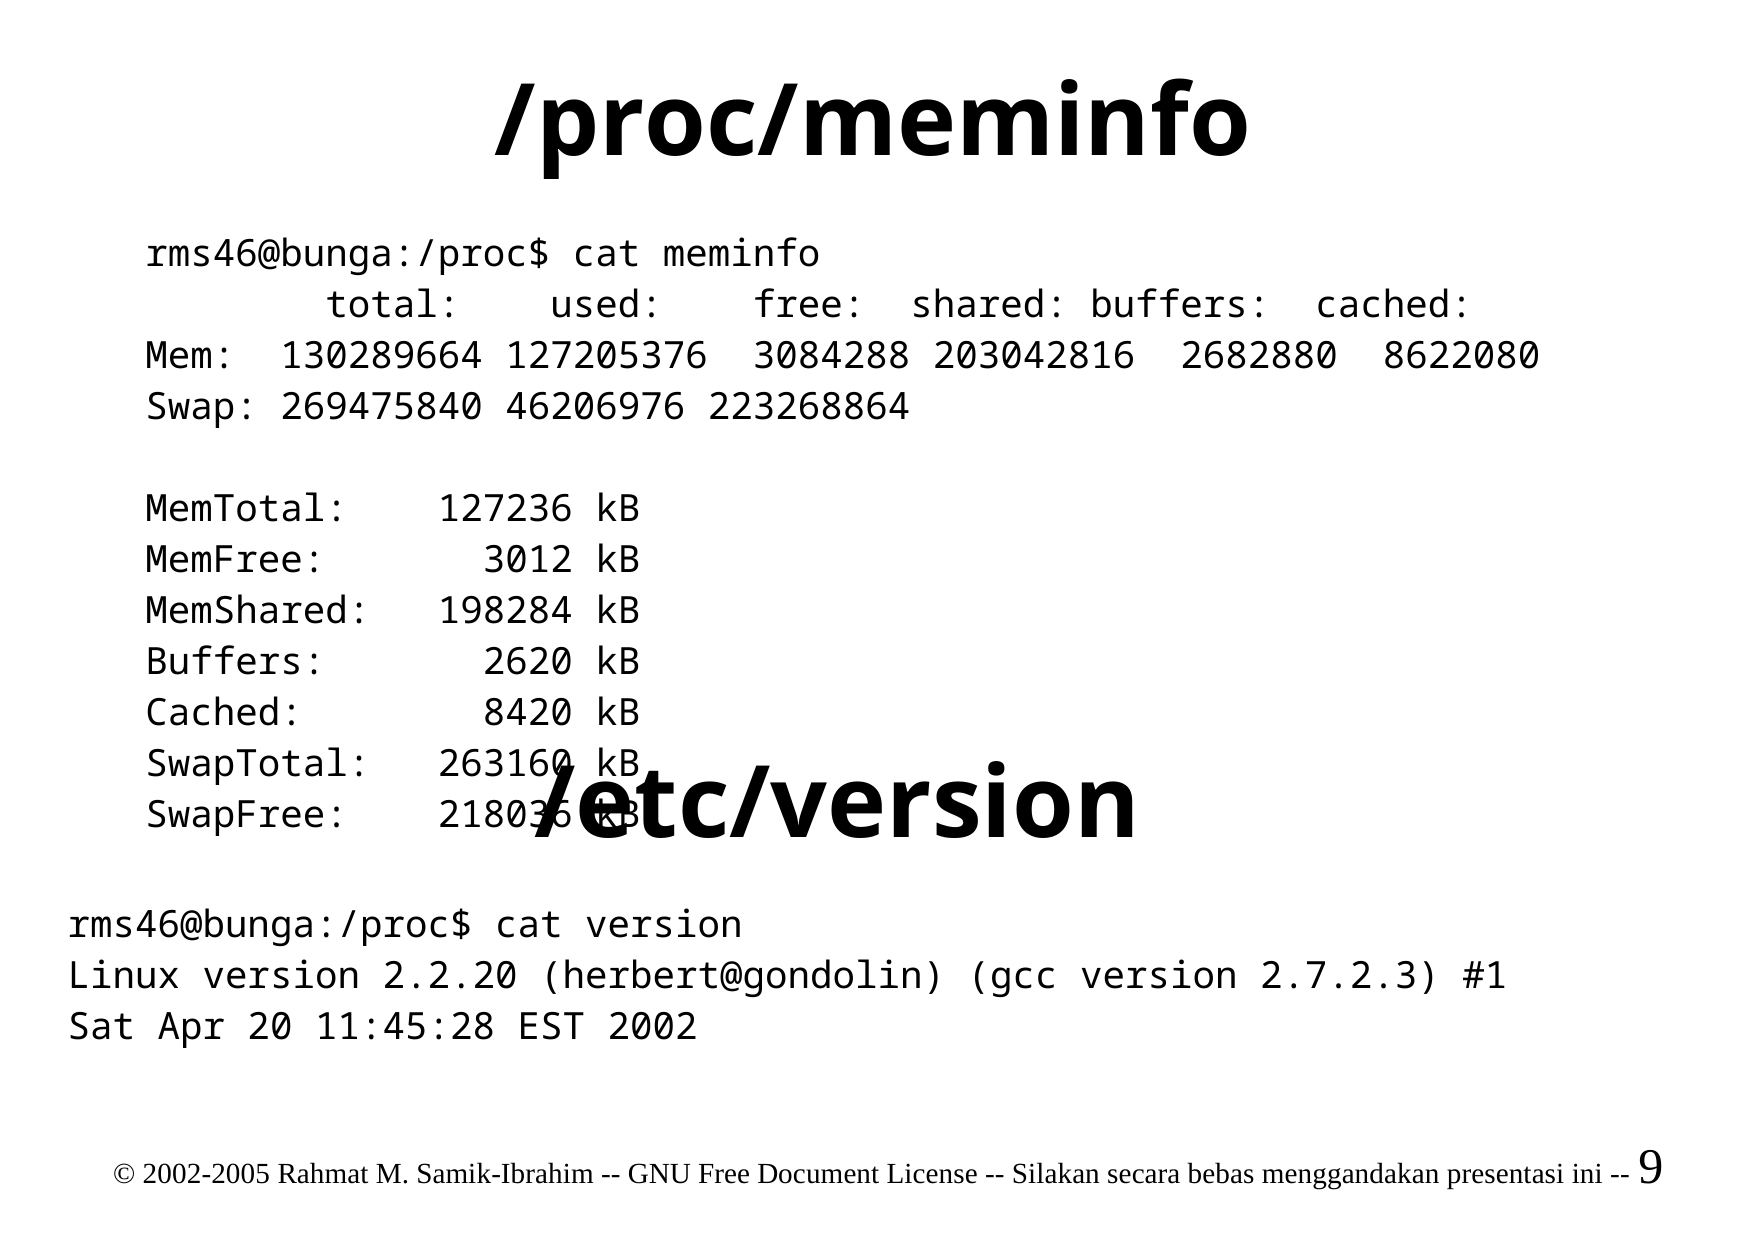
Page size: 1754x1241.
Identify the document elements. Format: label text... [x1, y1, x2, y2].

title /etc/version [129, 725, 1547, 872]
text_box rms46@bunga:/proc$ cat meminfo total: used: free: shared: buffers: cached: Mem: 130289664 127205376 3084288 203042816 2682880 8622080 Swap: 269475840 46206976 223268864 MemTotal: 127236 kB MemFree: 3012 kB MemShared: 198284 kB Buffers: 2620 kB Cached: 8420 kB SwapTotal: 263160 kB SwapFree: 218036 kB [145, 226, 1590, 794]
title /proc/meminfo [164, 43, 1582, 191]
text_box rms46@bunga:/proc$ cat version Linux version 2.2.20 (herbert@gondolin) (gcc version 2.7.2.3) #1 Sat Apr 20 11:45:28 EST 2002 [67, 897, 1684, 1075]
